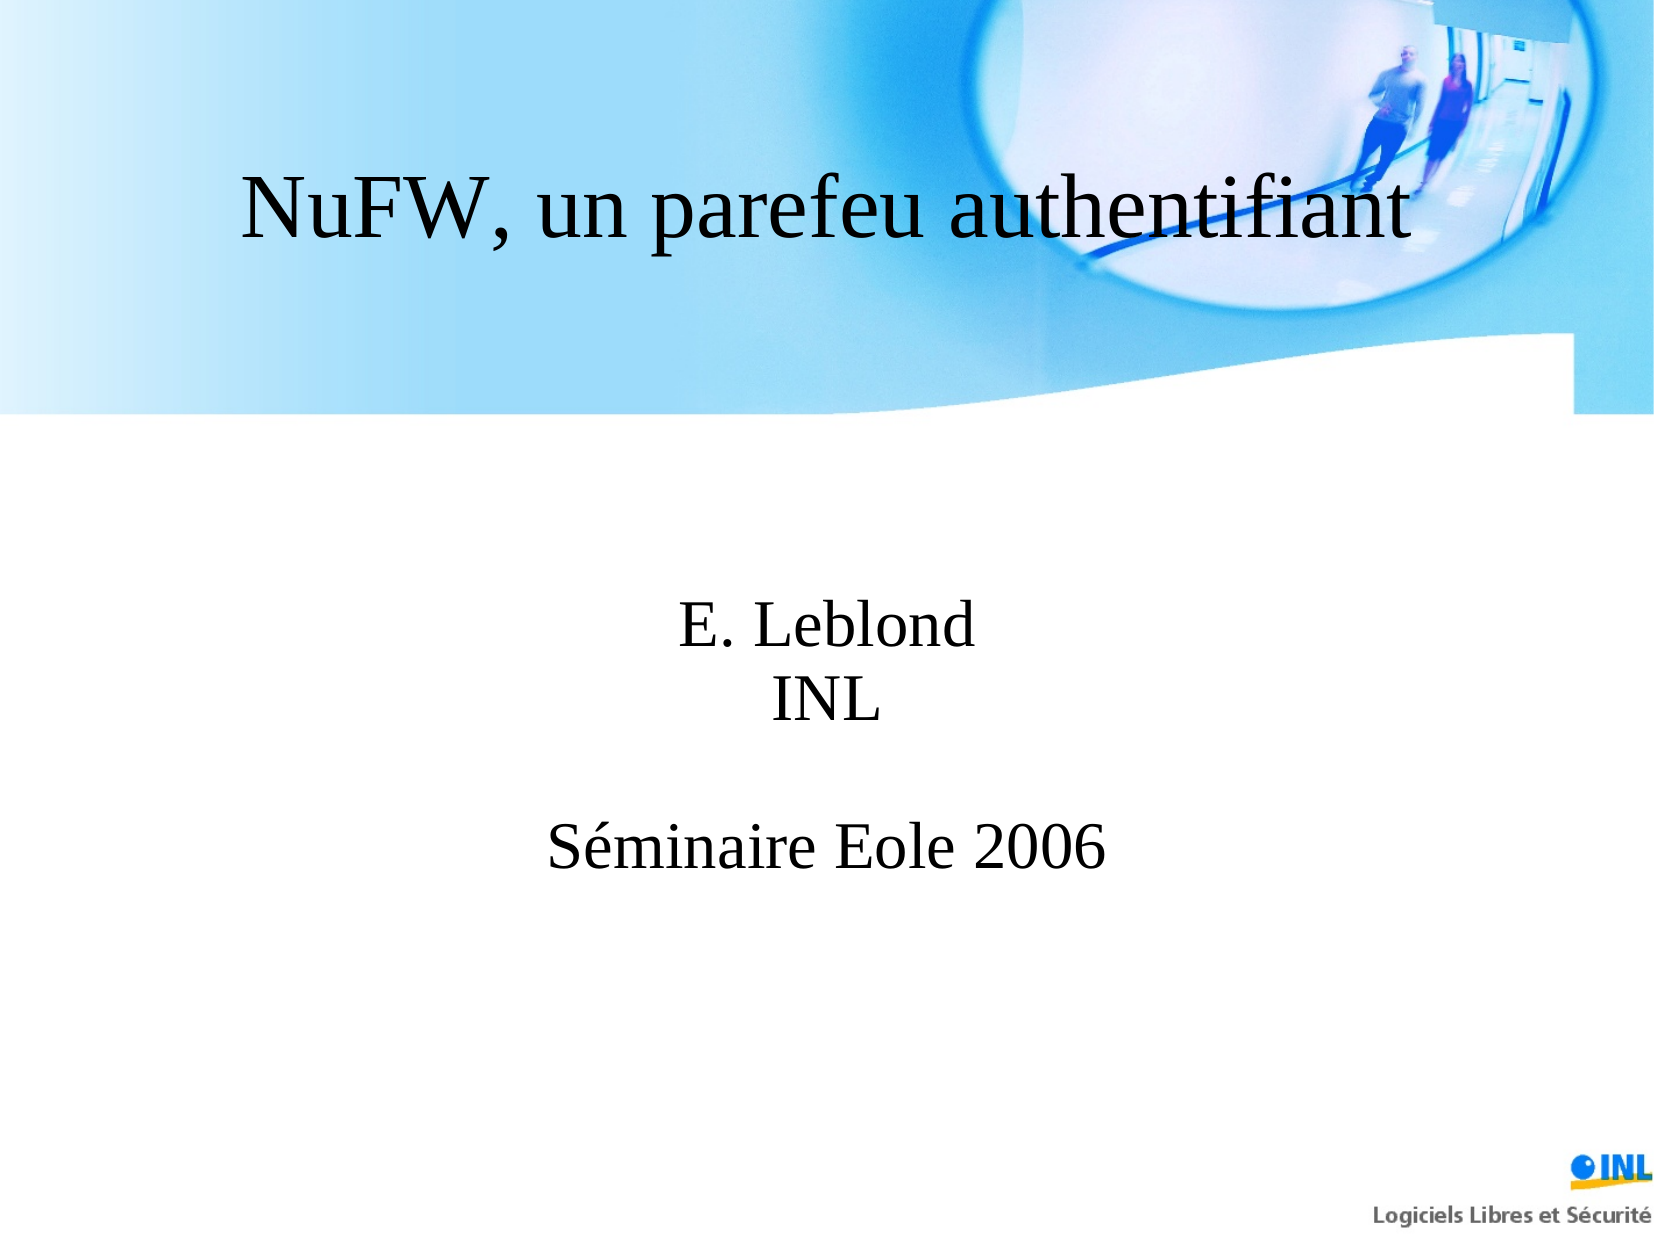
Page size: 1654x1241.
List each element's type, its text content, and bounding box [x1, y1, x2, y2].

title NuFW, un parefeu authentifiant [121, 102, 1534, 311]
picture [0, 0, 1654, 1241]
subtitle E. Leblond INL Séminaire Eole 2006 [121, 344, 1534, 1127]
